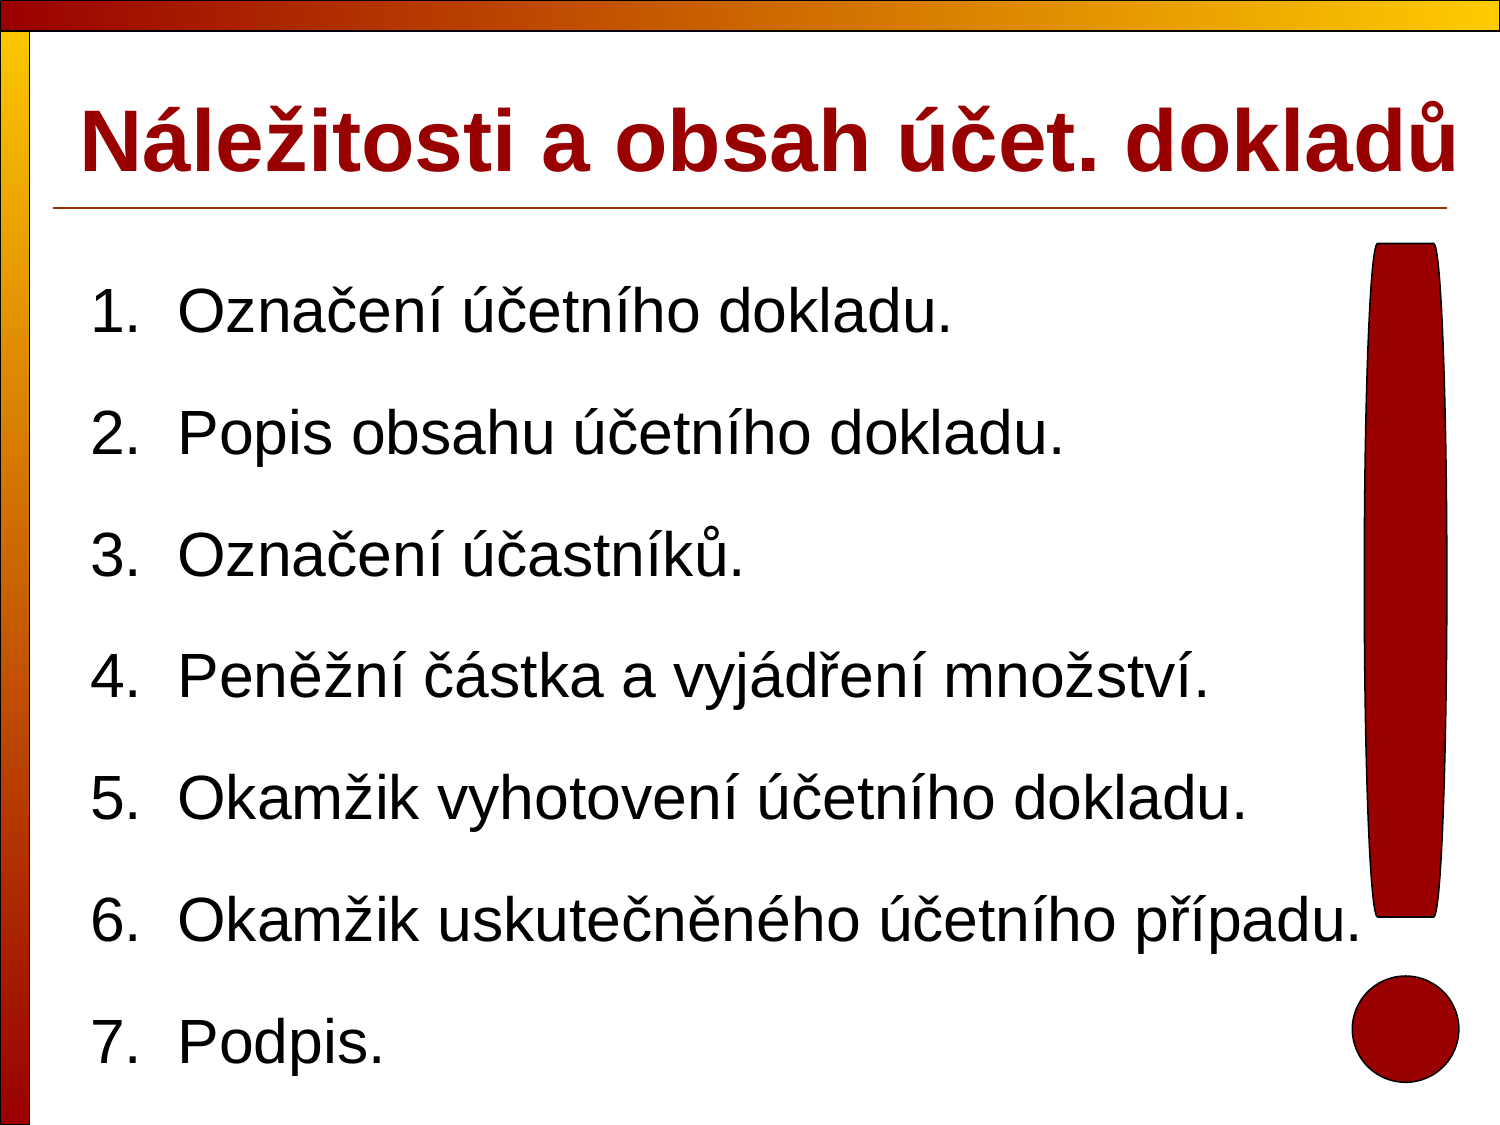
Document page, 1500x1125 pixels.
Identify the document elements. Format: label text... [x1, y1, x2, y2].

list Označení účetního dokladu. Popis obsahu účetního dokladu. Označení účastníků. Peněžní částka a vyjádření množství. Okamžik vyhotovení účetního dokladu. Okamžik uskutečněného účetního případu. Podpis. [75, 262, 1426, 1125]
text_box [1364, 243, 1447, 918]
text_box [1352, 976, 1459, 1083]
title Náležitosti a obsah účet. dokladů [41, 31, 1500, 197]
text_box [0, 0, 1500, 1125]
